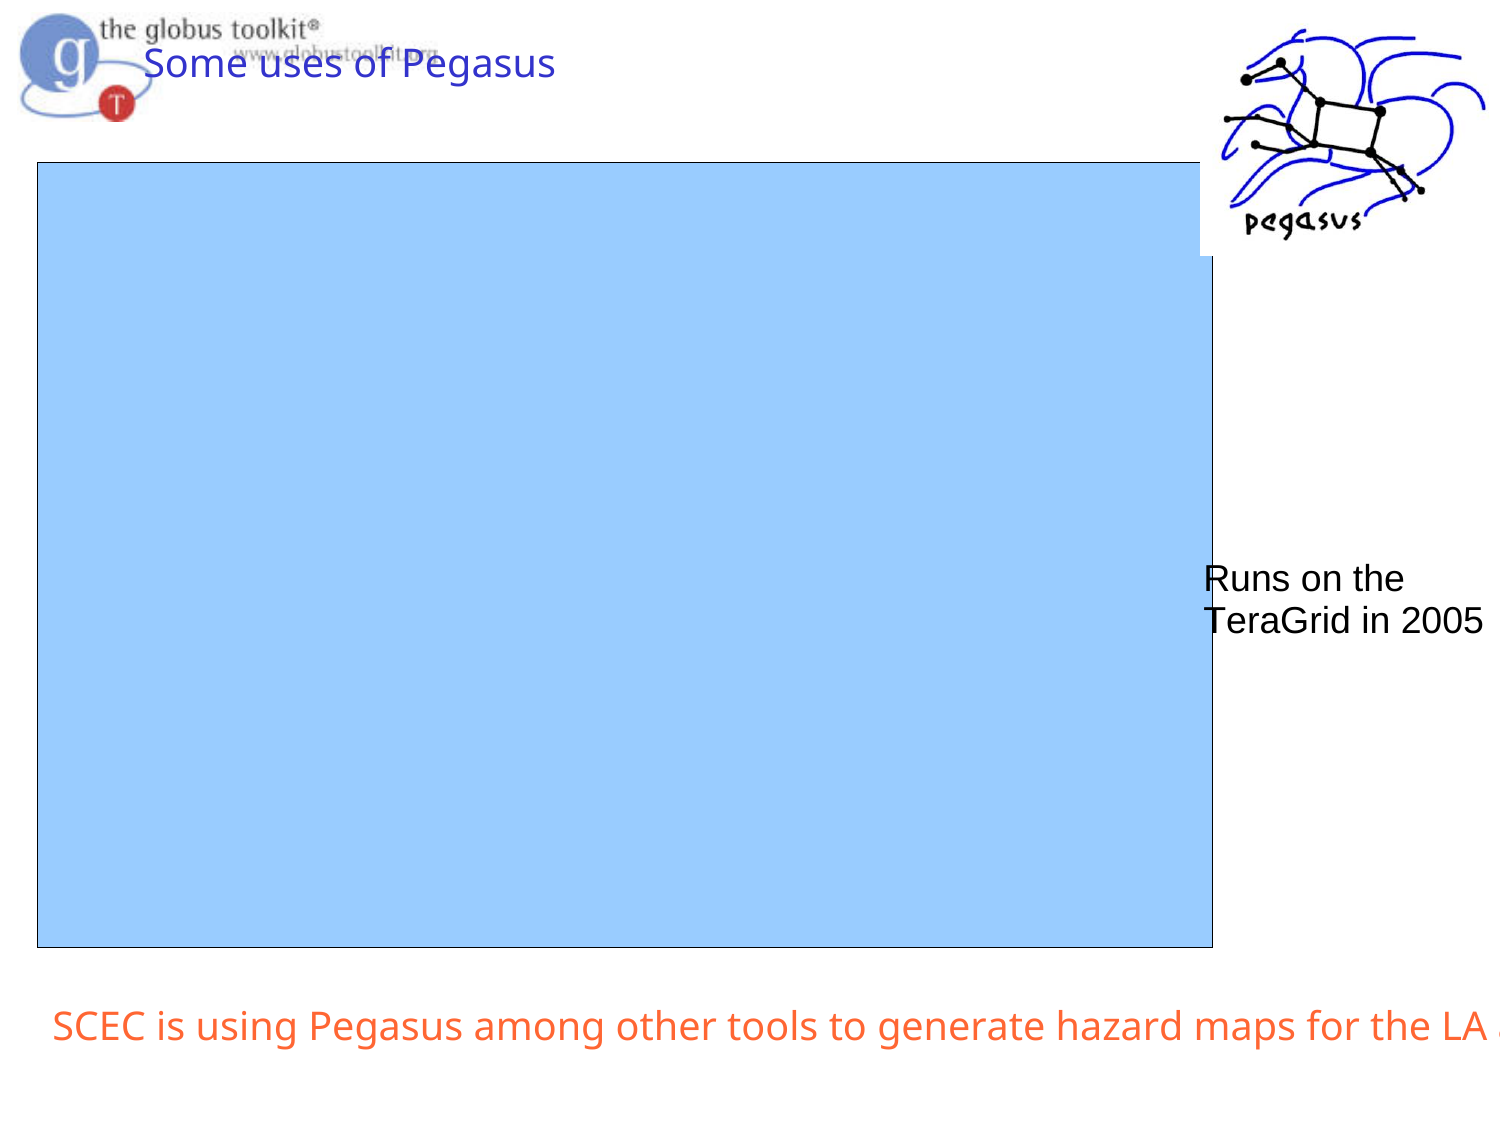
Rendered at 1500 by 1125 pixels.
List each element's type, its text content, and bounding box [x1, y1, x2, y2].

text_box SCEC is using Pegasus among other tools to generate hazard maps for the LA area [37, 962, 1438, 1088]
text_box Some uses of Pegasus [0, 0, 700, 125]
picture [1200, 0, 1500, 256]
text_box Runs on the TeraGrid in 2005 [1188, 549, 1500, 650]
chart [37, 162, 1213, 948]
